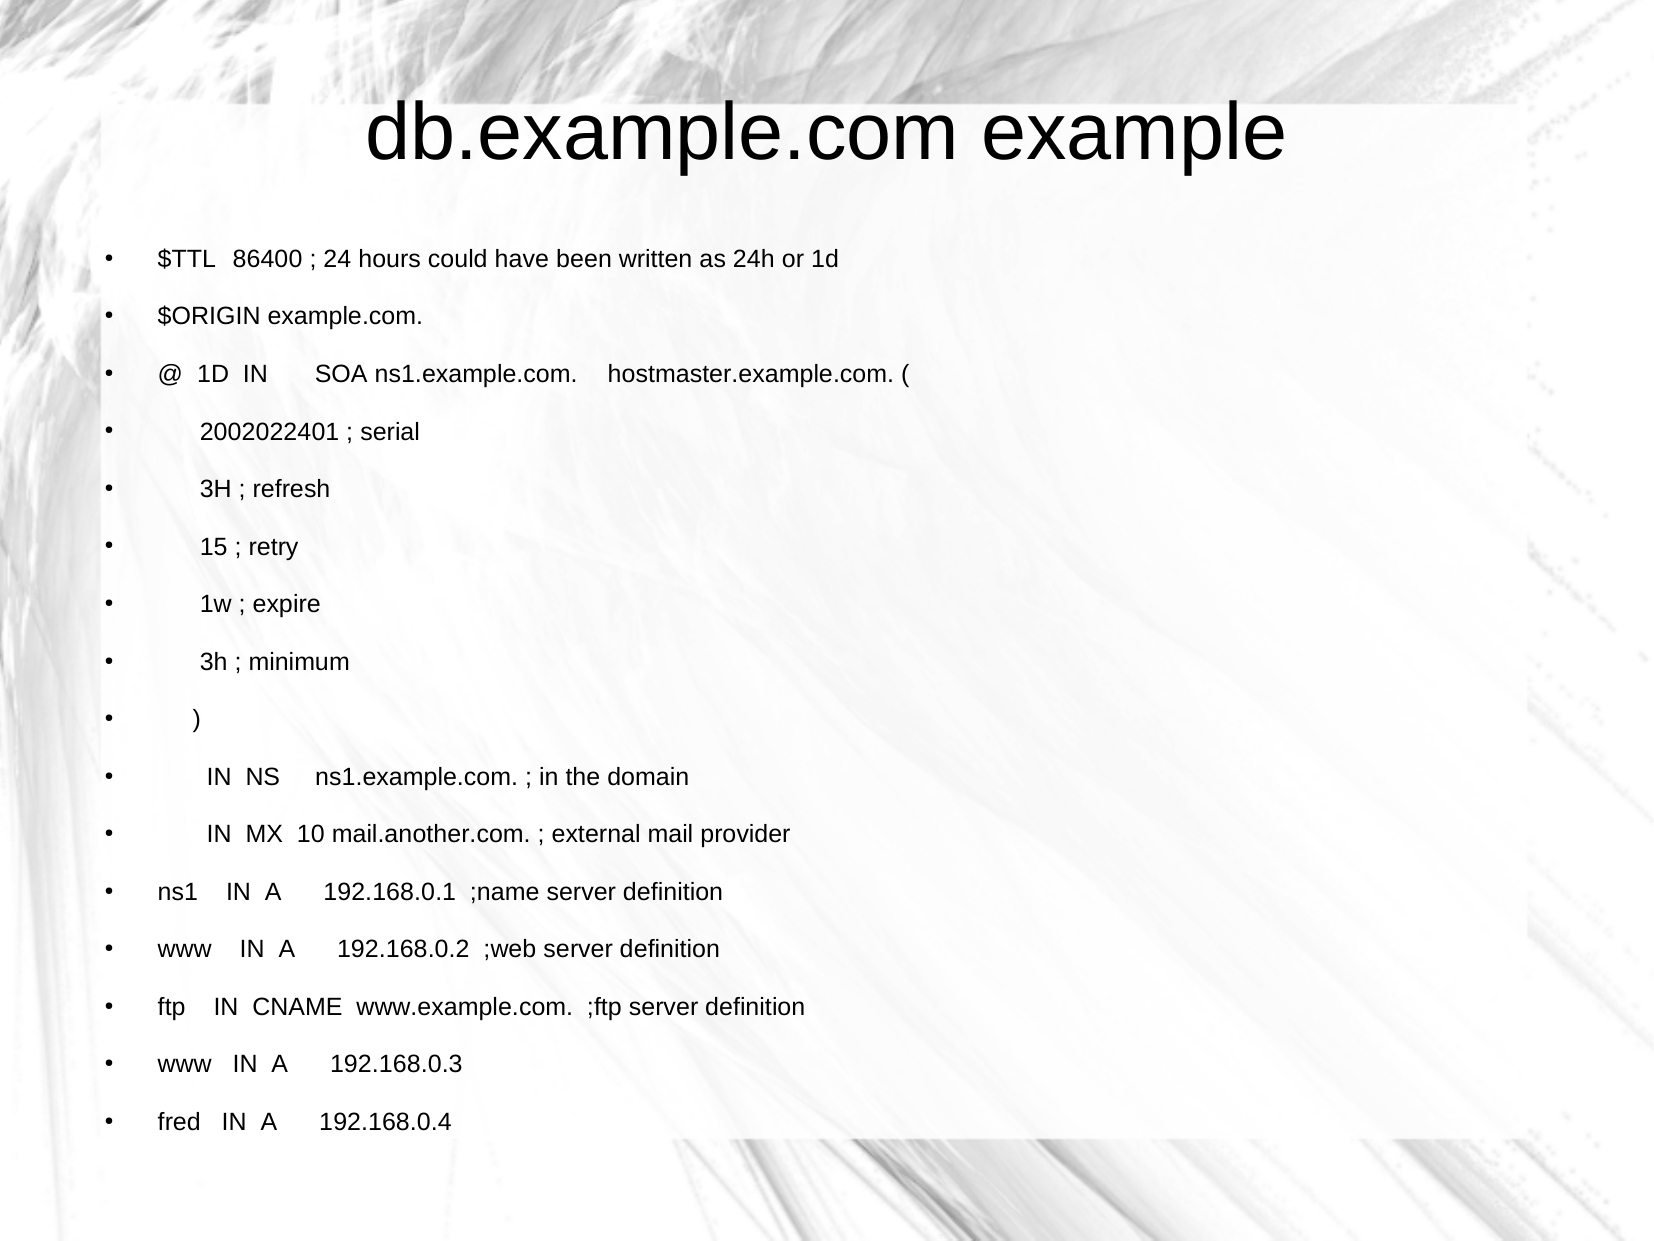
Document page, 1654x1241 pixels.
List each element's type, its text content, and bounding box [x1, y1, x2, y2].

title db.example.com example [82, 37, 1571, 226]
picture [0, 0, 1654, 1241]
list $TTL 86400 ; 24 hours could have been written as 24h or 1d $ORIGIN example.com. @ 1D IN SOA ns1.example.com. hostmaster.example.com. ( 2002022401 ; serial 3H ; refresh 15 ; retry 1w ; expire 3h ; minimum ) IN NS ns1.example.com. ; in the domain IN MX 10 mail.another.com. ; external mail provider ns1 IN A 192.168.0.1 ;name server definition www IN A 192.168.0.2 ;web server definition ftp IN CNAME www.example.com. ;ftp server definition www IN A 192.168.0.3 fred IN A 192.168.0.4 [86, 244, 1576, 1136]
